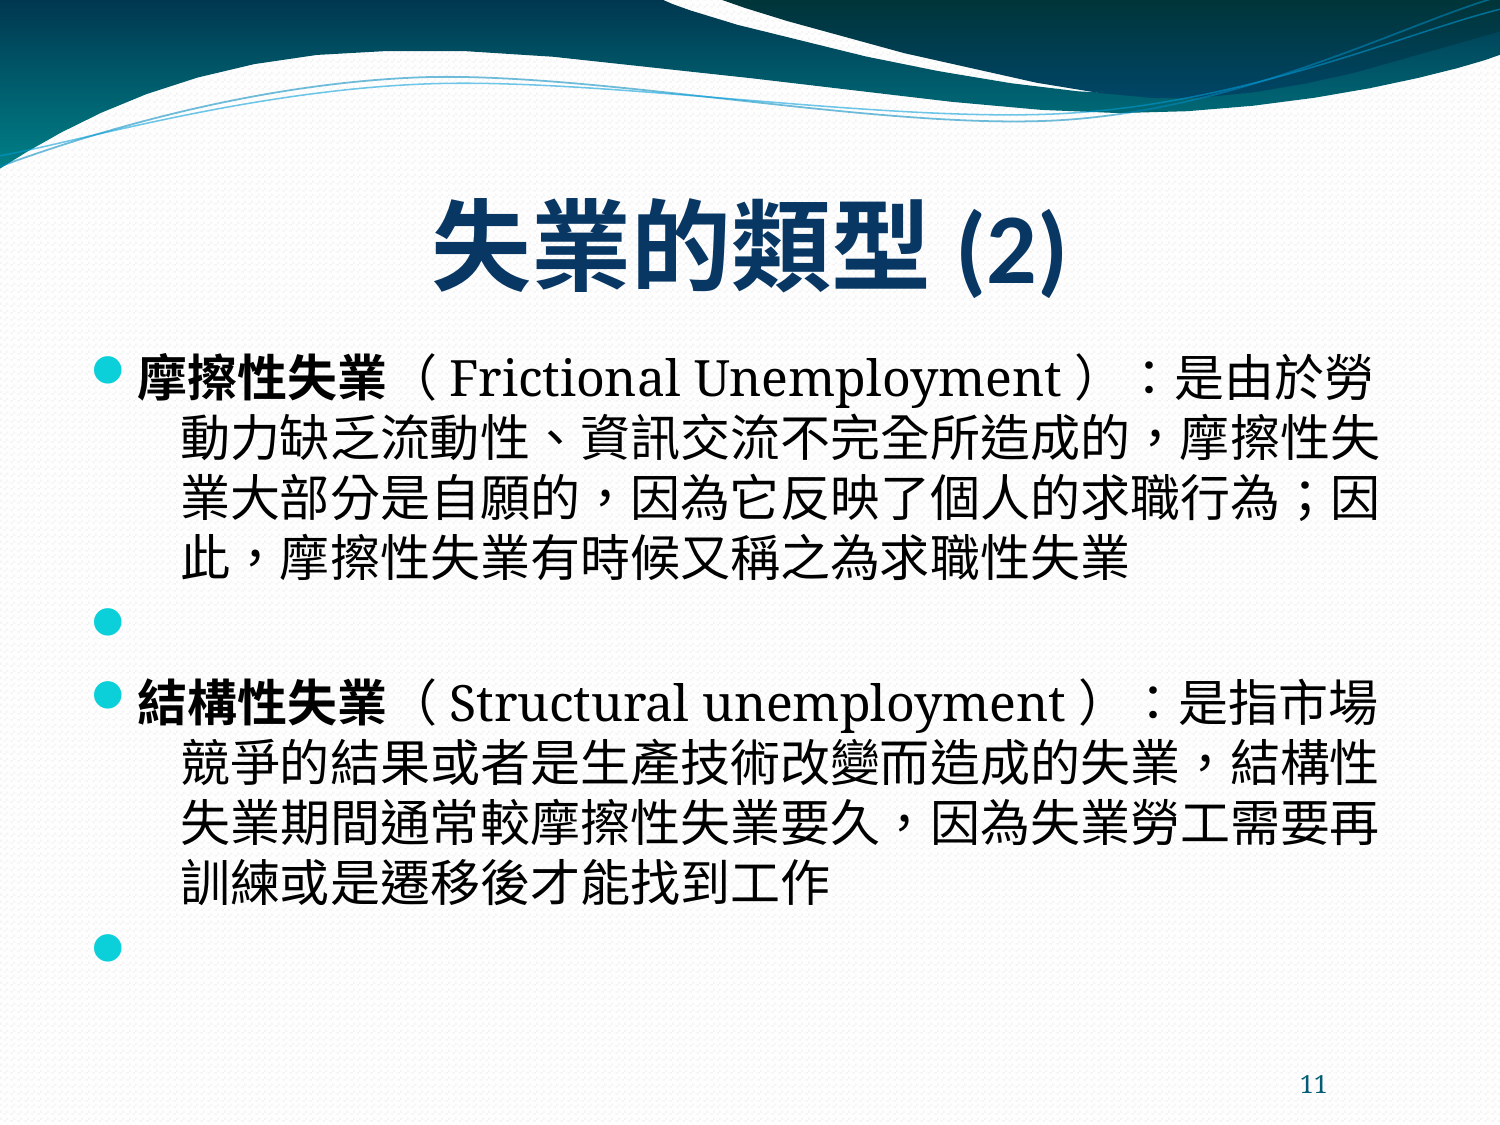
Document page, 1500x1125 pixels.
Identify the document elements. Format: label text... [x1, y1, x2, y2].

text_box [1299, 1042, 1426, 1103]
title 失業的類型(2) [75, 115, 1426, 304]
list 摩擦性失業（Frictional Unemployment）：是由於勞動力缺乏流動性、資訊交流不完全所造成的，摩擦性失業大部分是自願的，因為它反映了個人的求職行為；因此，摩擦性失業有時候又稱之為求職性失業 結構性失業（Structural unemployment）：是指市場競爭的結果或者是生產技術改變而造成的失業，結構性失業期間通常較摩擦性失業要久，因為失業勞工需要再訓練或是遷移後才能找到工作 [75, 338, 1426, 1059]
